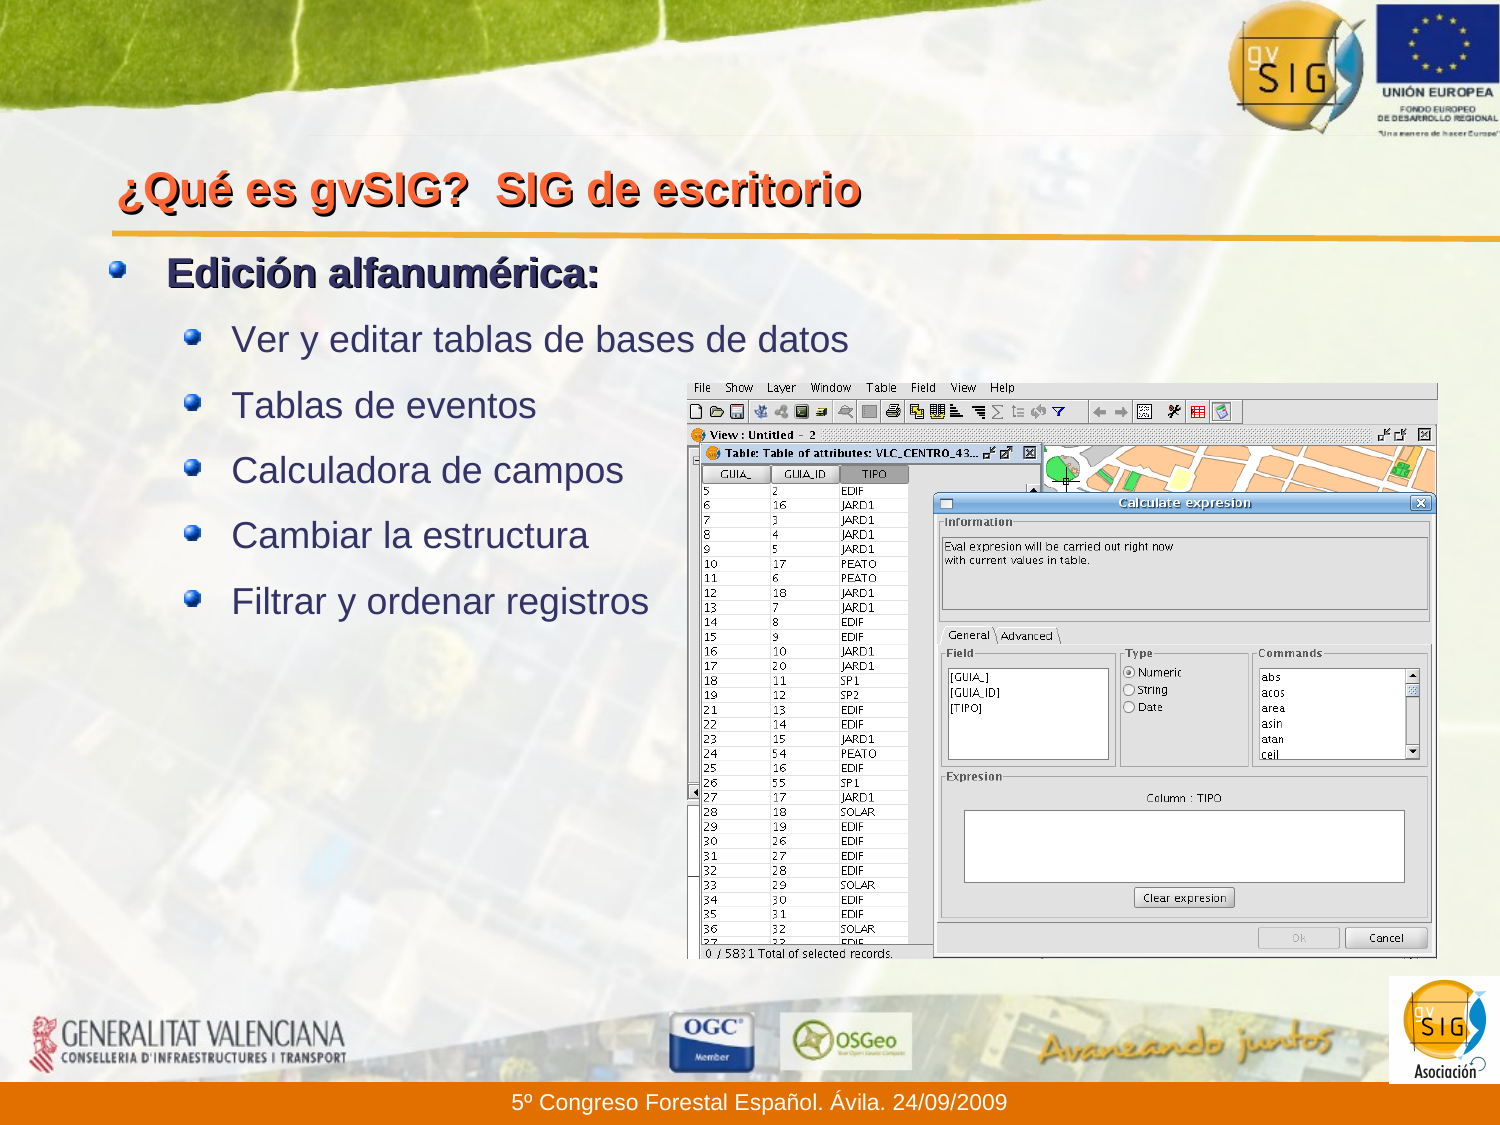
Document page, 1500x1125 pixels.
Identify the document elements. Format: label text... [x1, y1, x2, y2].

text_box ¿Qué es gvSIG? SIG de escritorio [116, 165, 979, 252]
picture [0, 0, 1500, 1084]
text_box Edición alfanumérica: Ver y editar tablas de bases de datos Tablas de eventos Calculadora de campos Cambiar la estructura Filtrar y ordenar registros [109, 264, 1059, 834]
